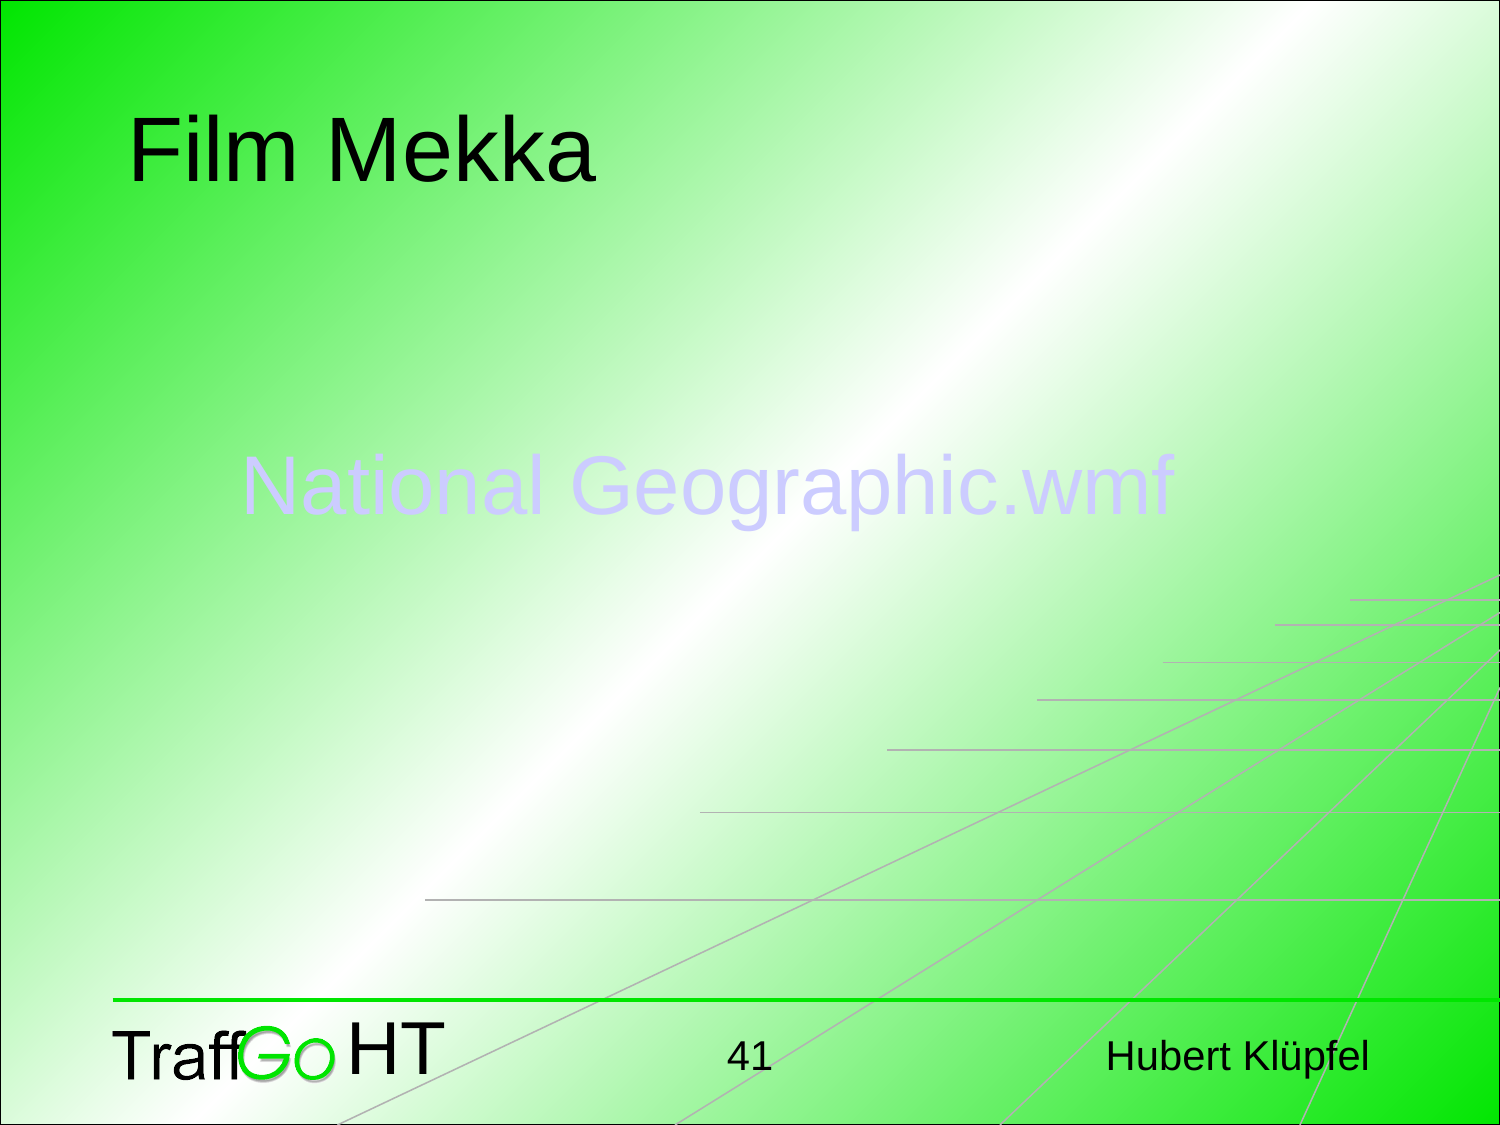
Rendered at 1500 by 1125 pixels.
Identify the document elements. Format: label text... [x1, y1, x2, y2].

title Film Mekka [112, 87, 1388, 213]
picture [112, 1024, 338, 1085]
text_box National Geographic.wmf [226, 431, 1191, 540]
